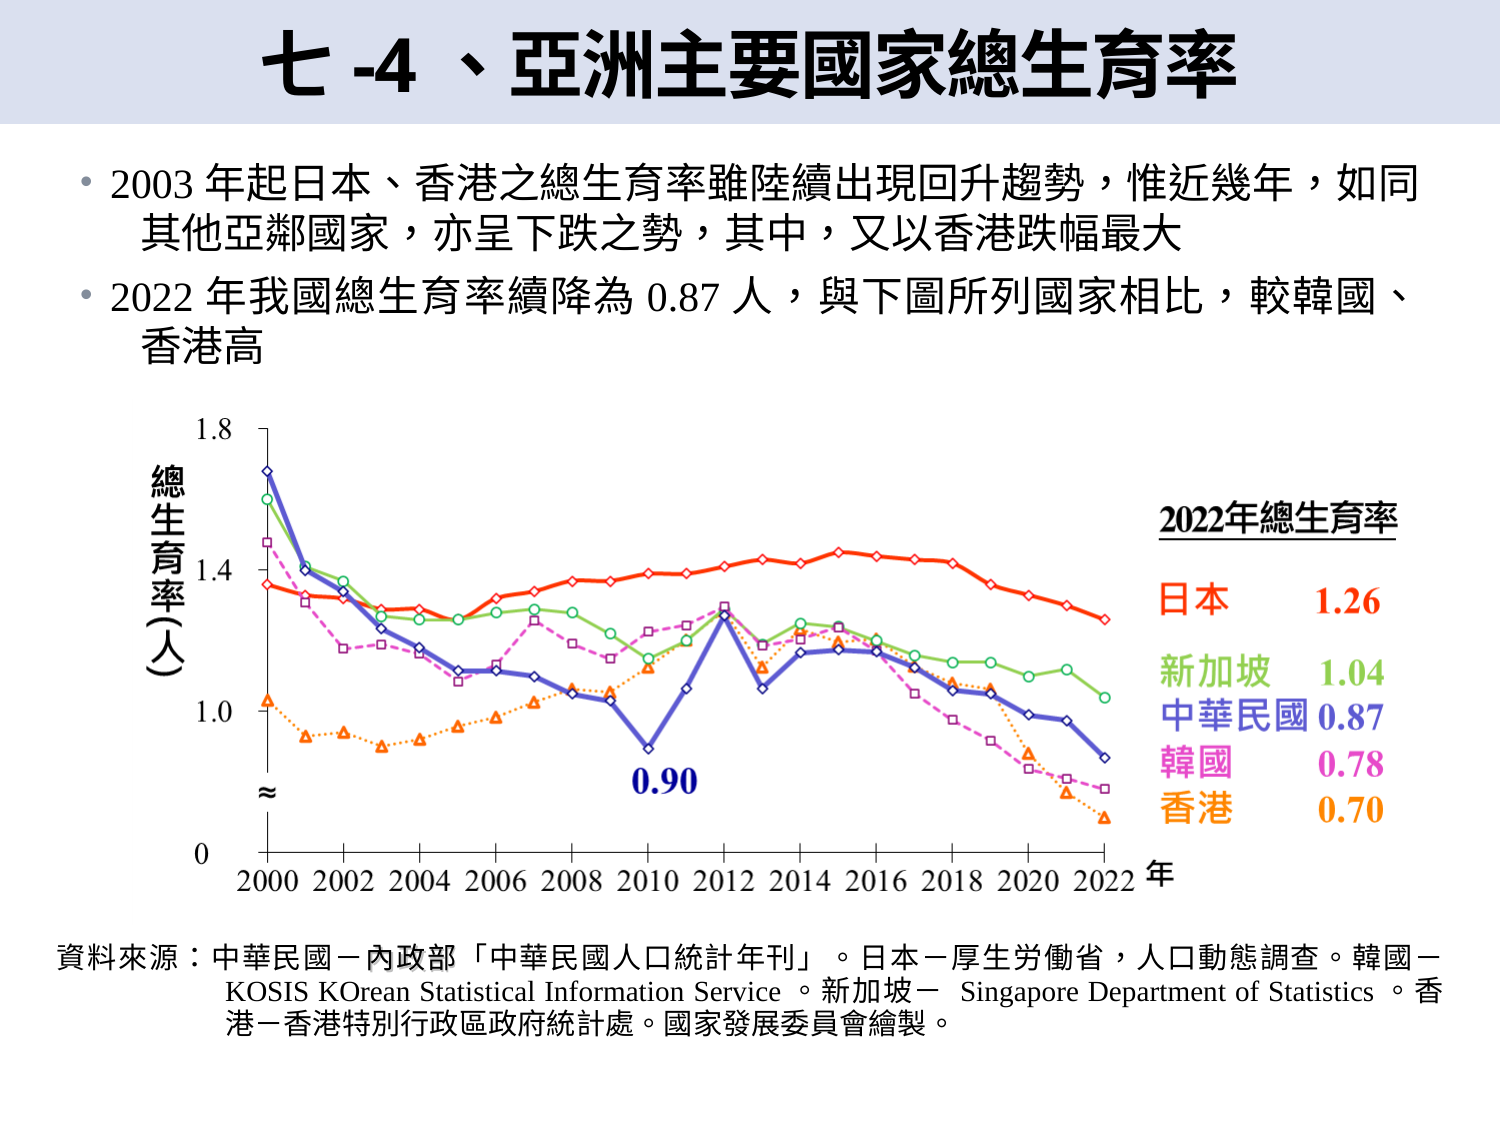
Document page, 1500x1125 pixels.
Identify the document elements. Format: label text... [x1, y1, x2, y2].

title 七-4、亞洲主要國家總生育率 [0, 0, 1500, 125]
text_box 資料來源：中華民國－內政部「中華民國人口統計年刊」。日本－厚生労働省，人口動態調查。韓國－ KOSIS KOrean Statistical Information Service。新加坡－ Singapore Department of Statistics。香港－香港特別行政區政府統計處。國家發展委員會繪製。 [41, 934, 1459, 1051]
picture [131, 399, 1432, 925]
list 2003年起日本、香港之總生育率雖陸續出現回升趨勢，惟近幾年，如同其他亞鄰國家，亦呈下跌之勢，其中，又以香港跌幅最大 2022年我國總生育率續降為0.87人，與下圖所列國家相比，較韓國、香港高 [64, 149, 1436, 379]
